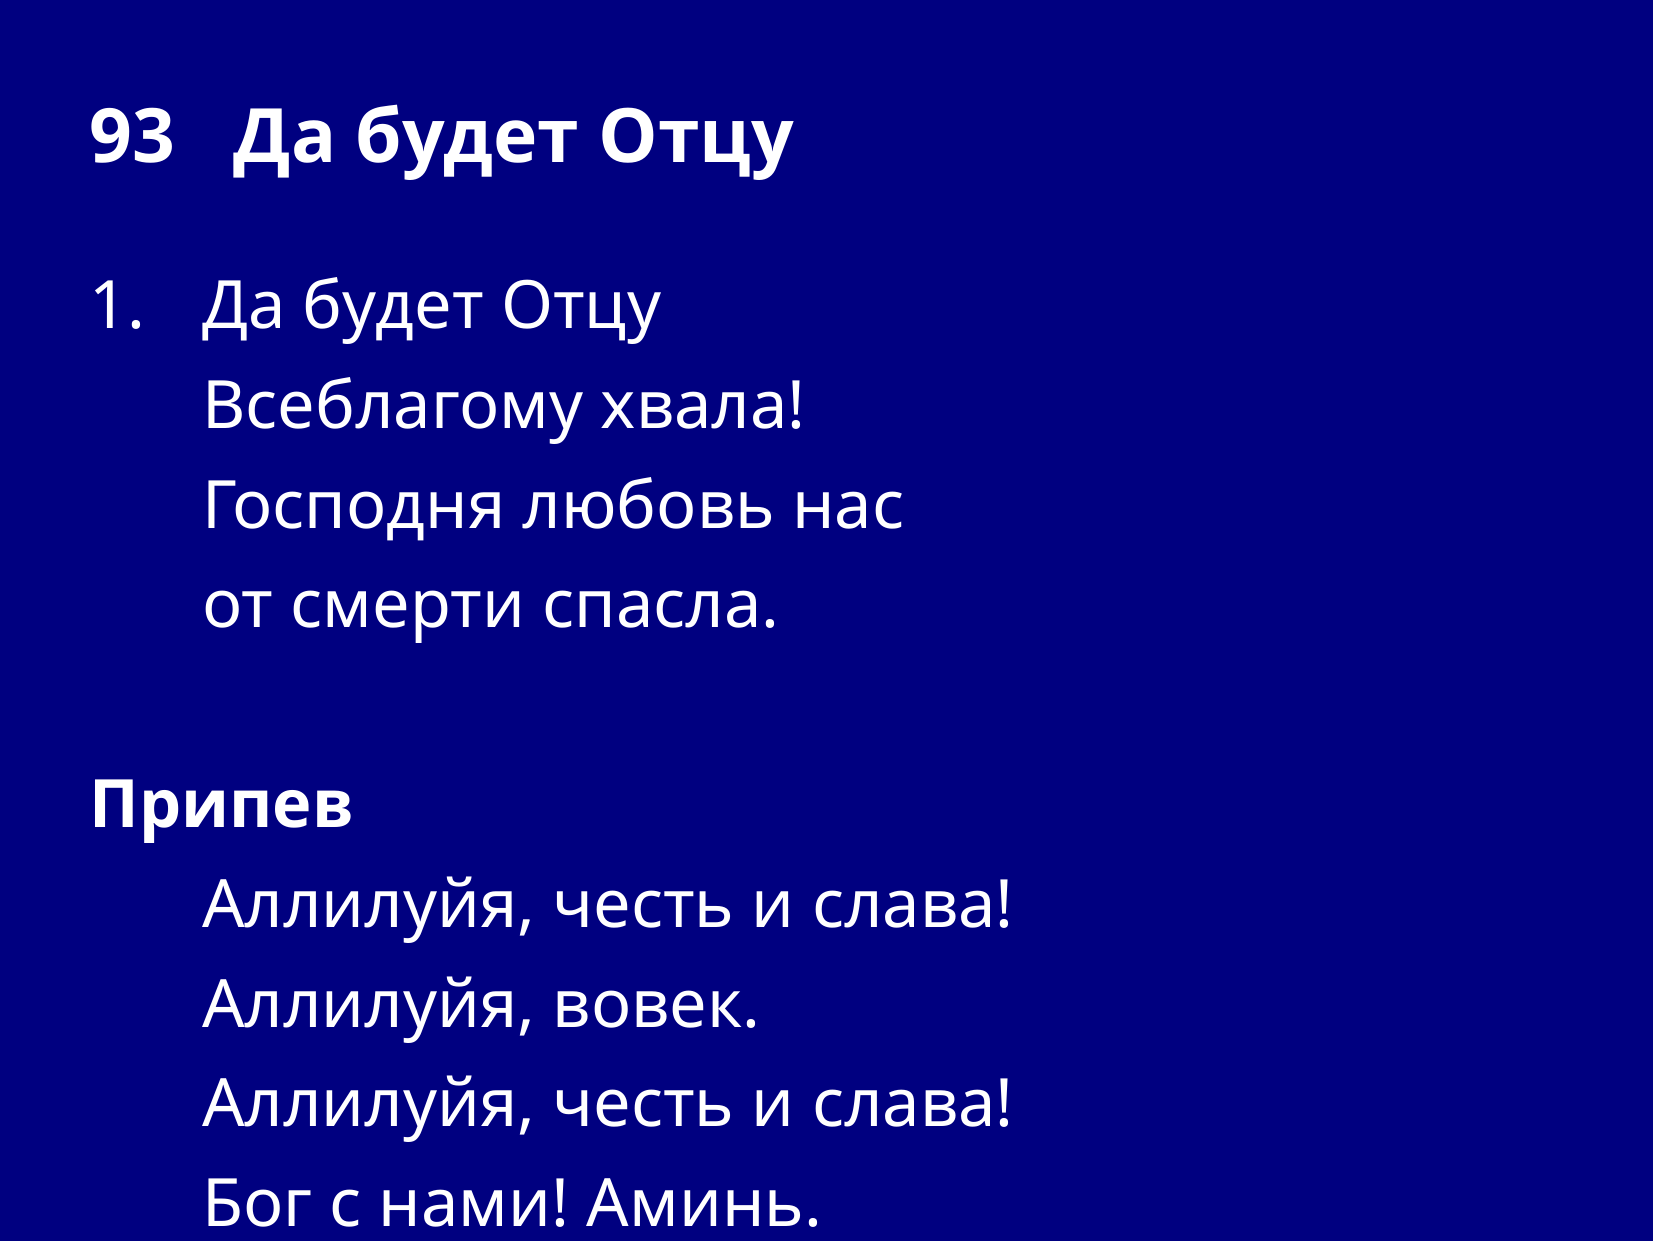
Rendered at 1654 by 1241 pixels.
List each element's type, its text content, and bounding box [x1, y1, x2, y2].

text_box 93 Да будет Отцу [75, 75, 1576, 188]
text_box 1. Да будет Отцу Всеблагому хвала! Господня любовь нас от смерти спасла. Припев Аллилуйя, честь и слава! Аллилуйя, вовек. Аллилуйя, честь и слава! Бог с нами! Аминь. [75, 188, 1576, 1163]
